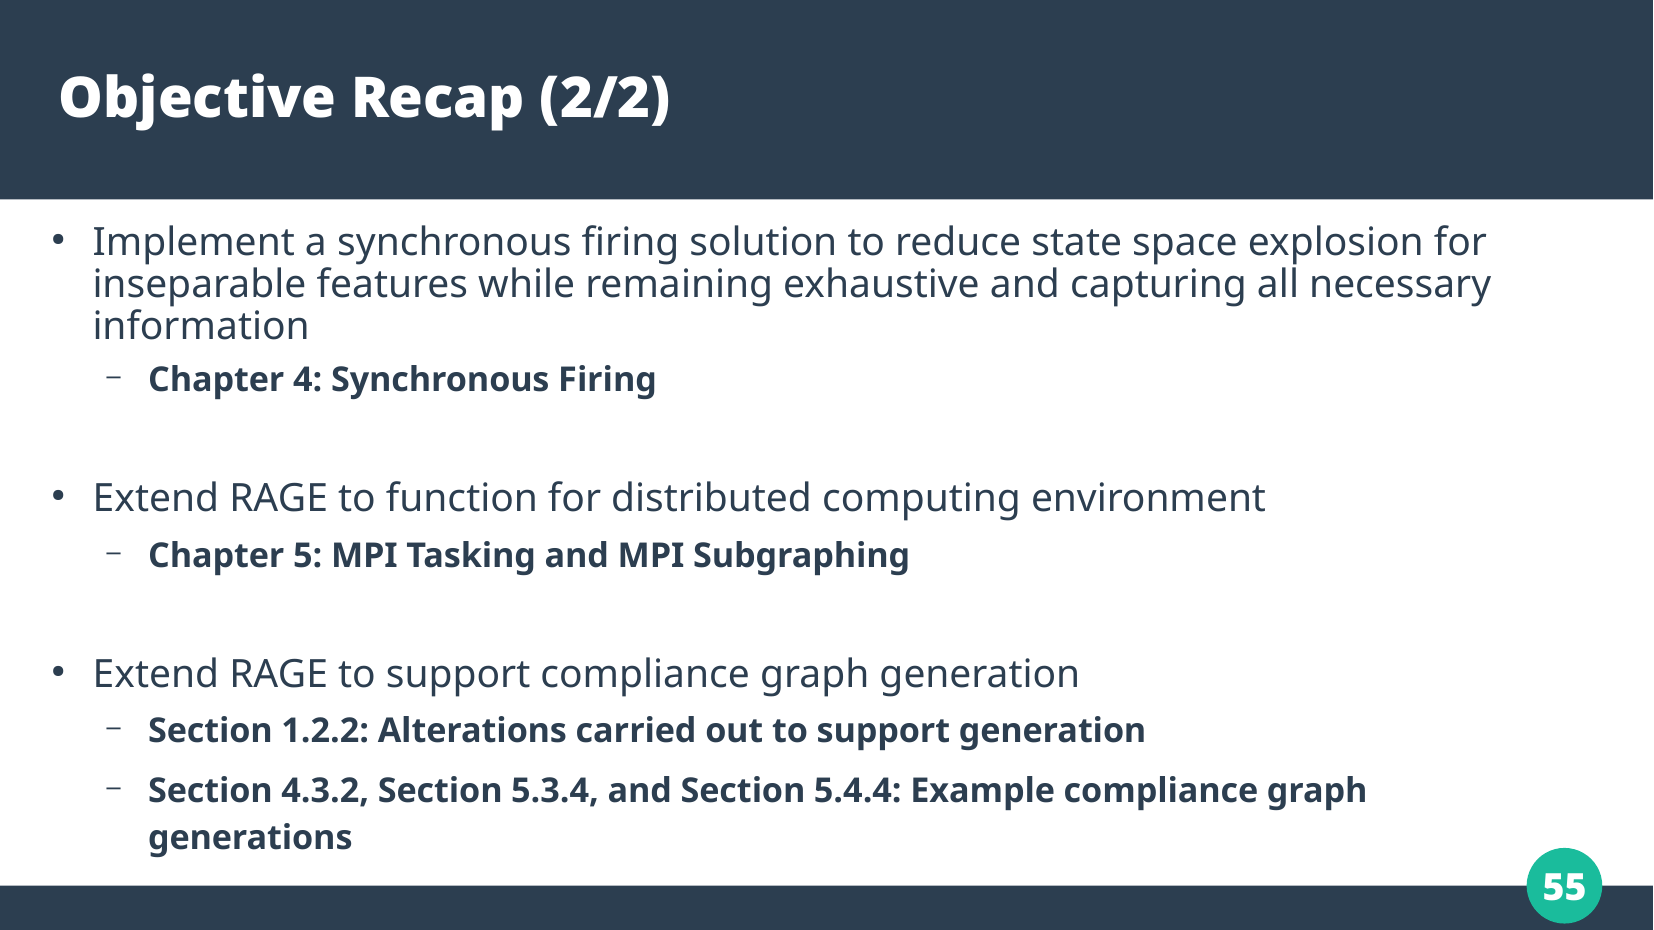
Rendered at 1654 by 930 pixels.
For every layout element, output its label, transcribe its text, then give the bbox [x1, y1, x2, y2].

title Objective Recap (2/2) [58, 36, 1594, 155]
list Implement a synchronous firing solution to reduce state space explosion for inseparable features while remaining exhaustive and capturing all necessary information Chapter 4: Synchronous Firing Extend RAGE to function for distributed computing environment Chapter 5: MPI Tasking and MPI Subgraphing Extend RAGE to support compliance graph generation Section 1.2.2: Alterations carried out to support generation Section 4.3.2, Section 5.3.4, and Section 5.4.4: Example compliance graph generations [37, 225, 1576, 863]
